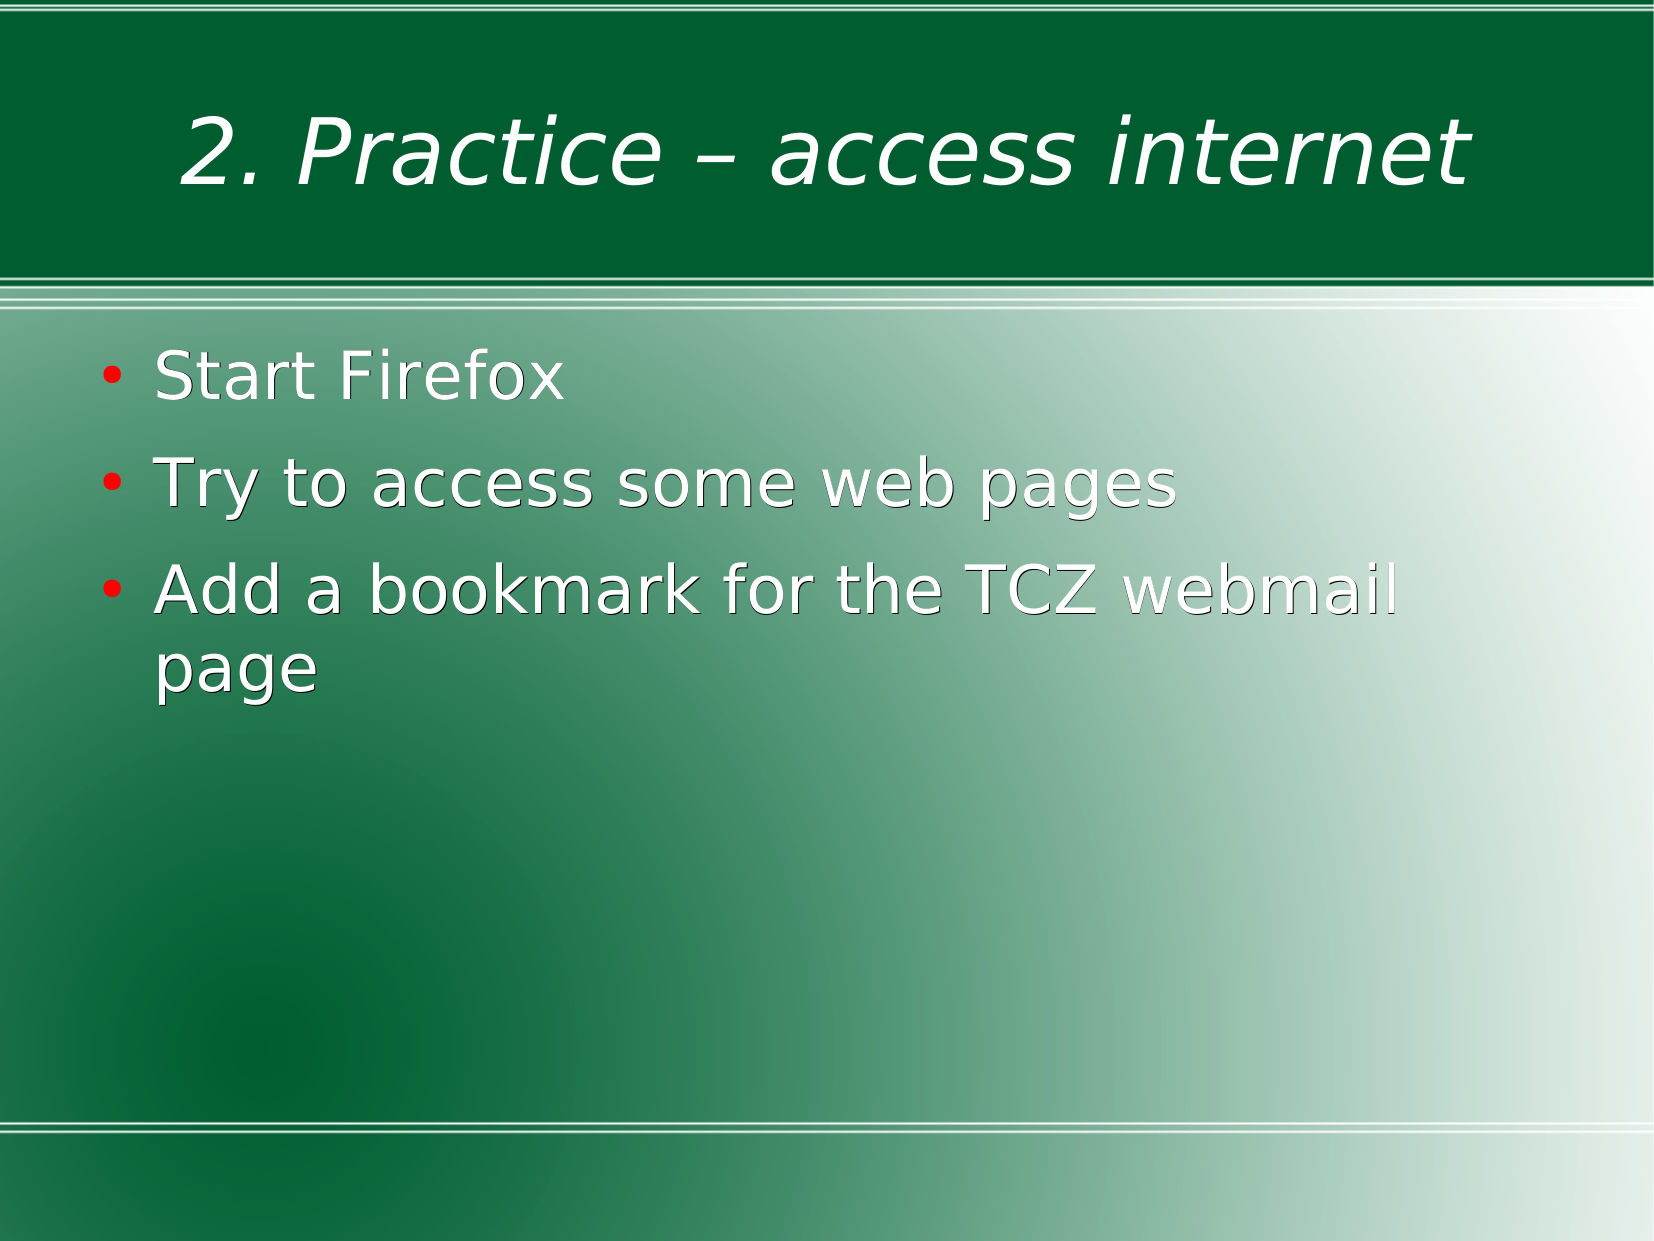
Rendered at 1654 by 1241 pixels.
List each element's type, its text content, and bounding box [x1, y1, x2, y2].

picture [0, 0, 1654, 1241]
list Start Firefox Try to access some web pages Add a bookmark for the TCZ webmail page [82, 337, 1571, 1241]
title 2. Practice – access internet [82, 49, 1571, 257]
